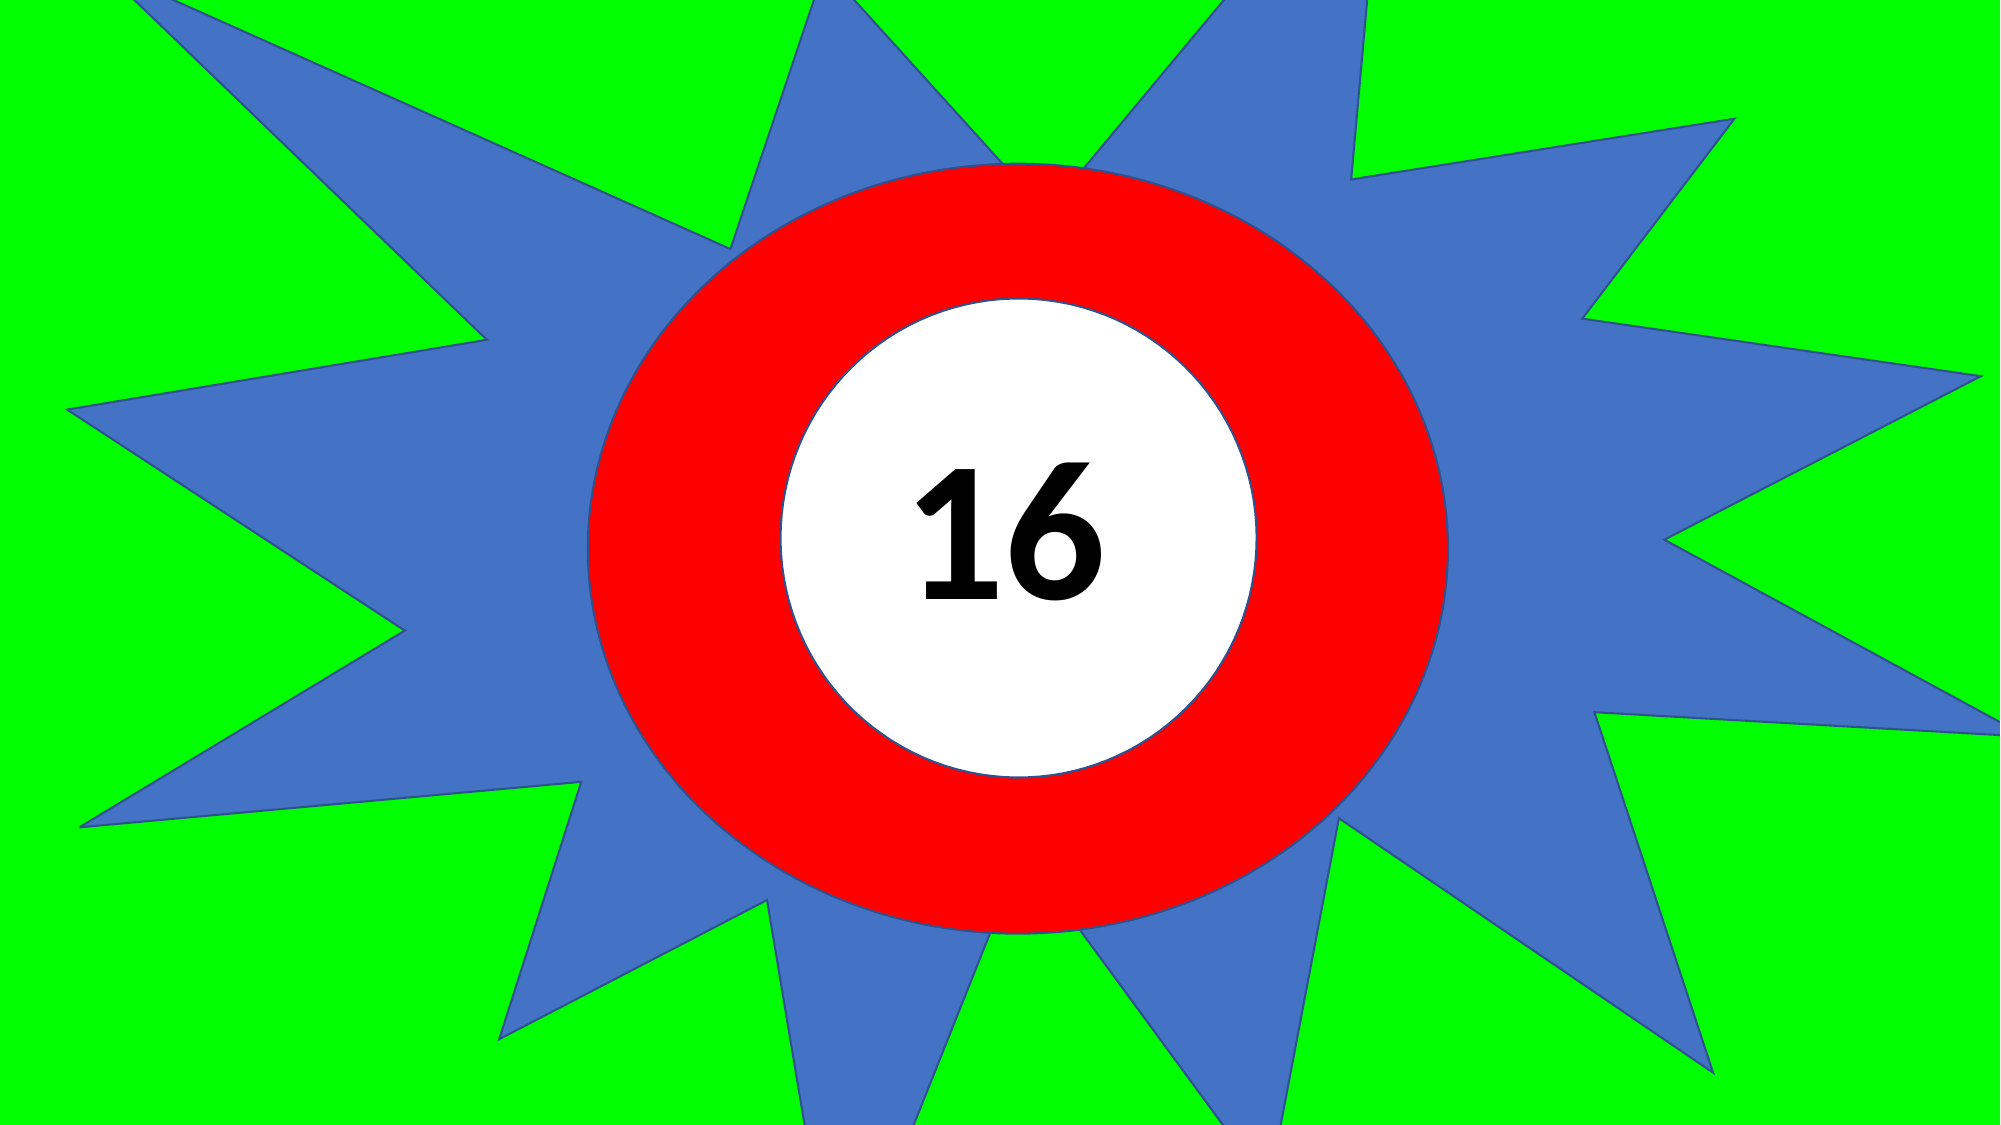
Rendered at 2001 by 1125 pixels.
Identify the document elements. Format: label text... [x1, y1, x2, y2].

text_box 16 [888, 391, 1206, 650]
text_box [67, 0, 2000, 1125]
